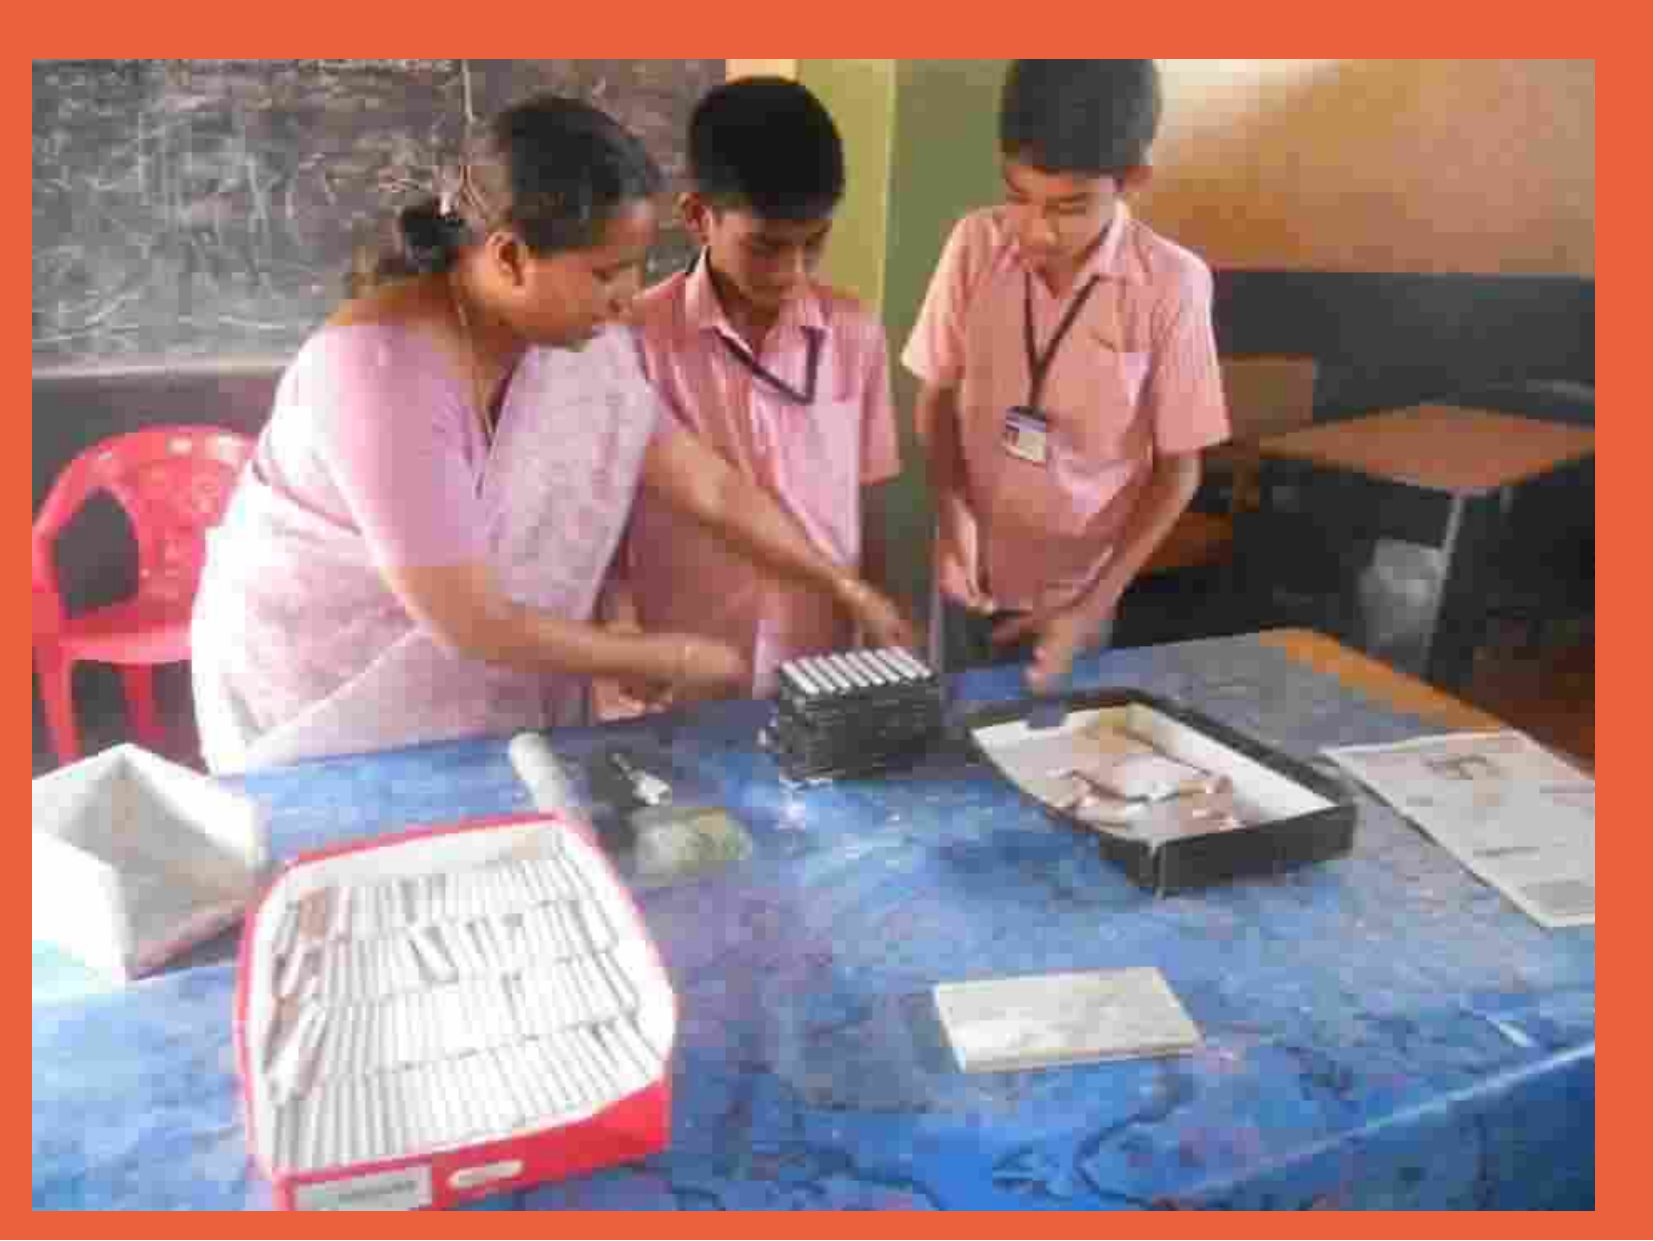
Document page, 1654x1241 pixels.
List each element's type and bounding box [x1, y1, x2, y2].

picture [32, 59, 1595, 1211]
